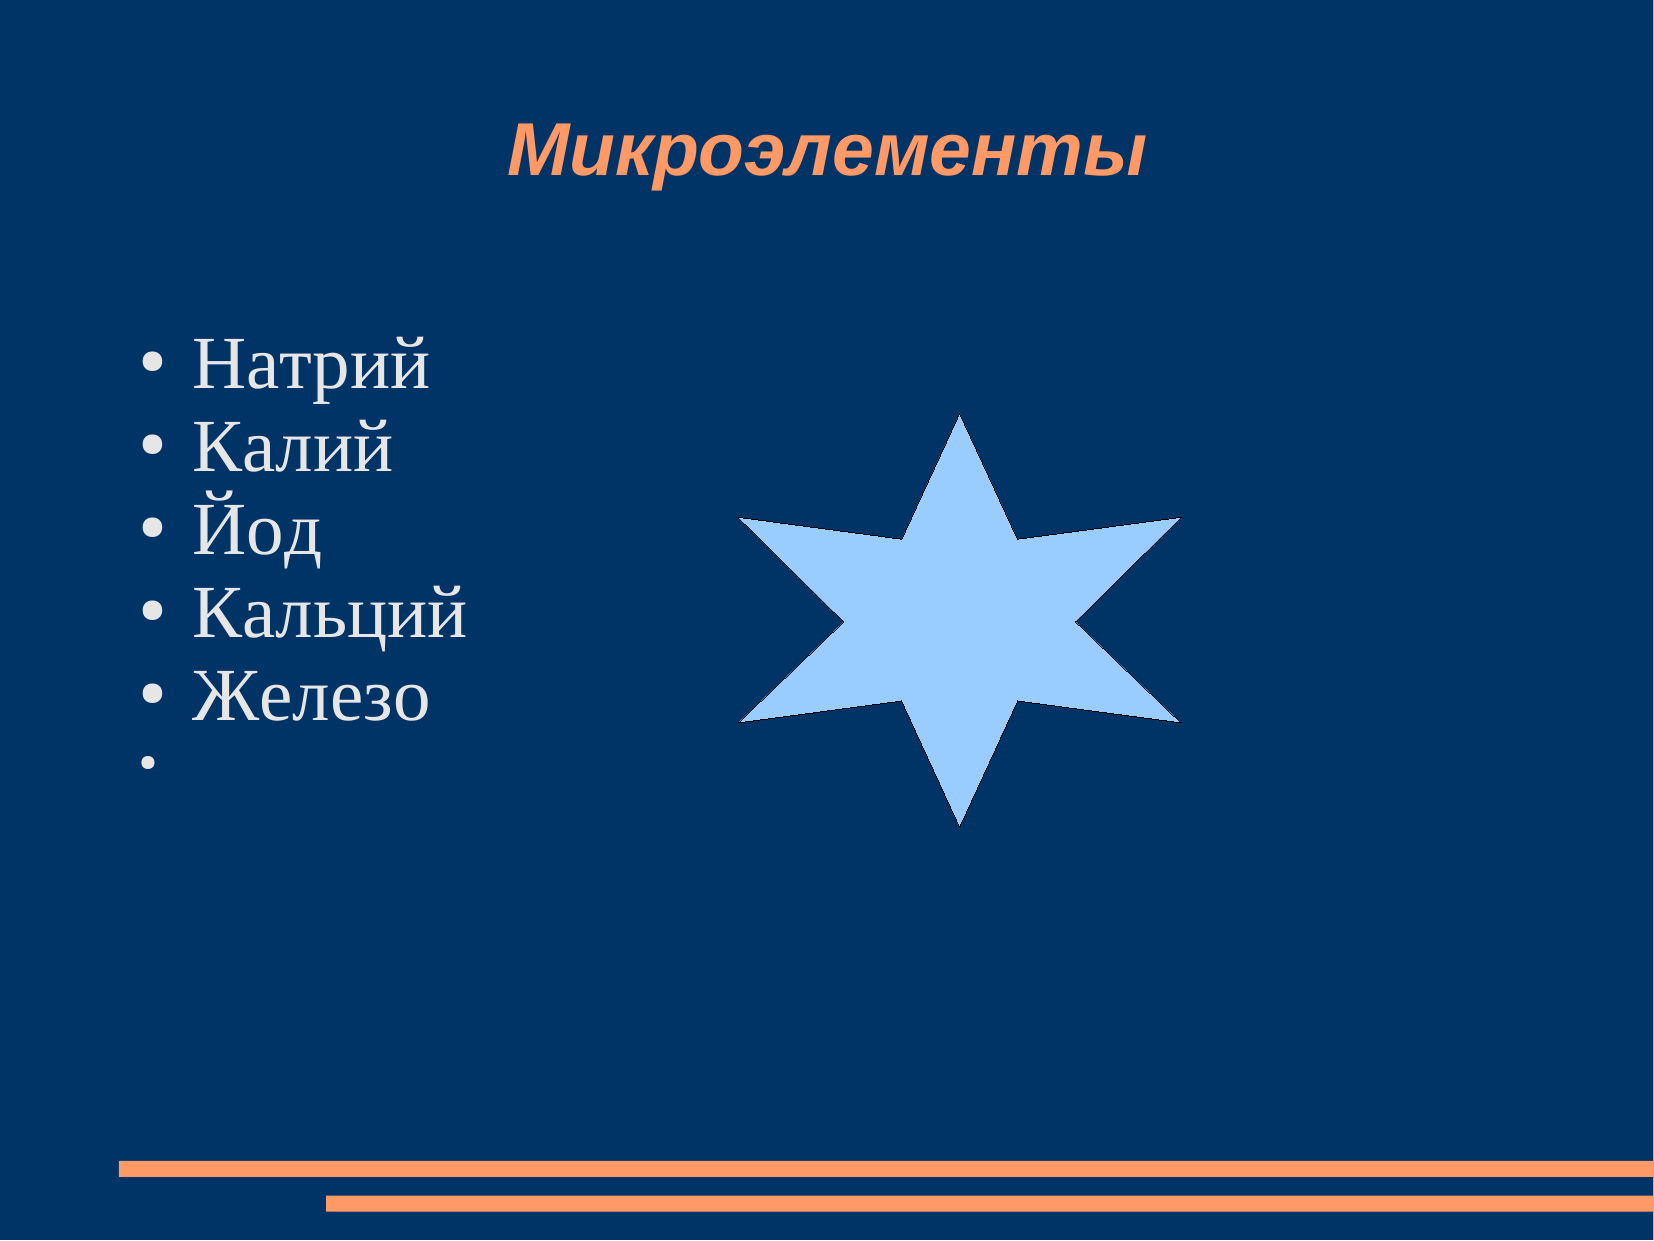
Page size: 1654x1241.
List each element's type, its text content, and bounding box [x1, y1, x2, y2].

list Натрий Калий Йод Кальций Железо [121, 322, 1561, 1132]
text_box [738, 413, 1182, 827]
title Микроэлементы [121, 46, 1534, 254]
